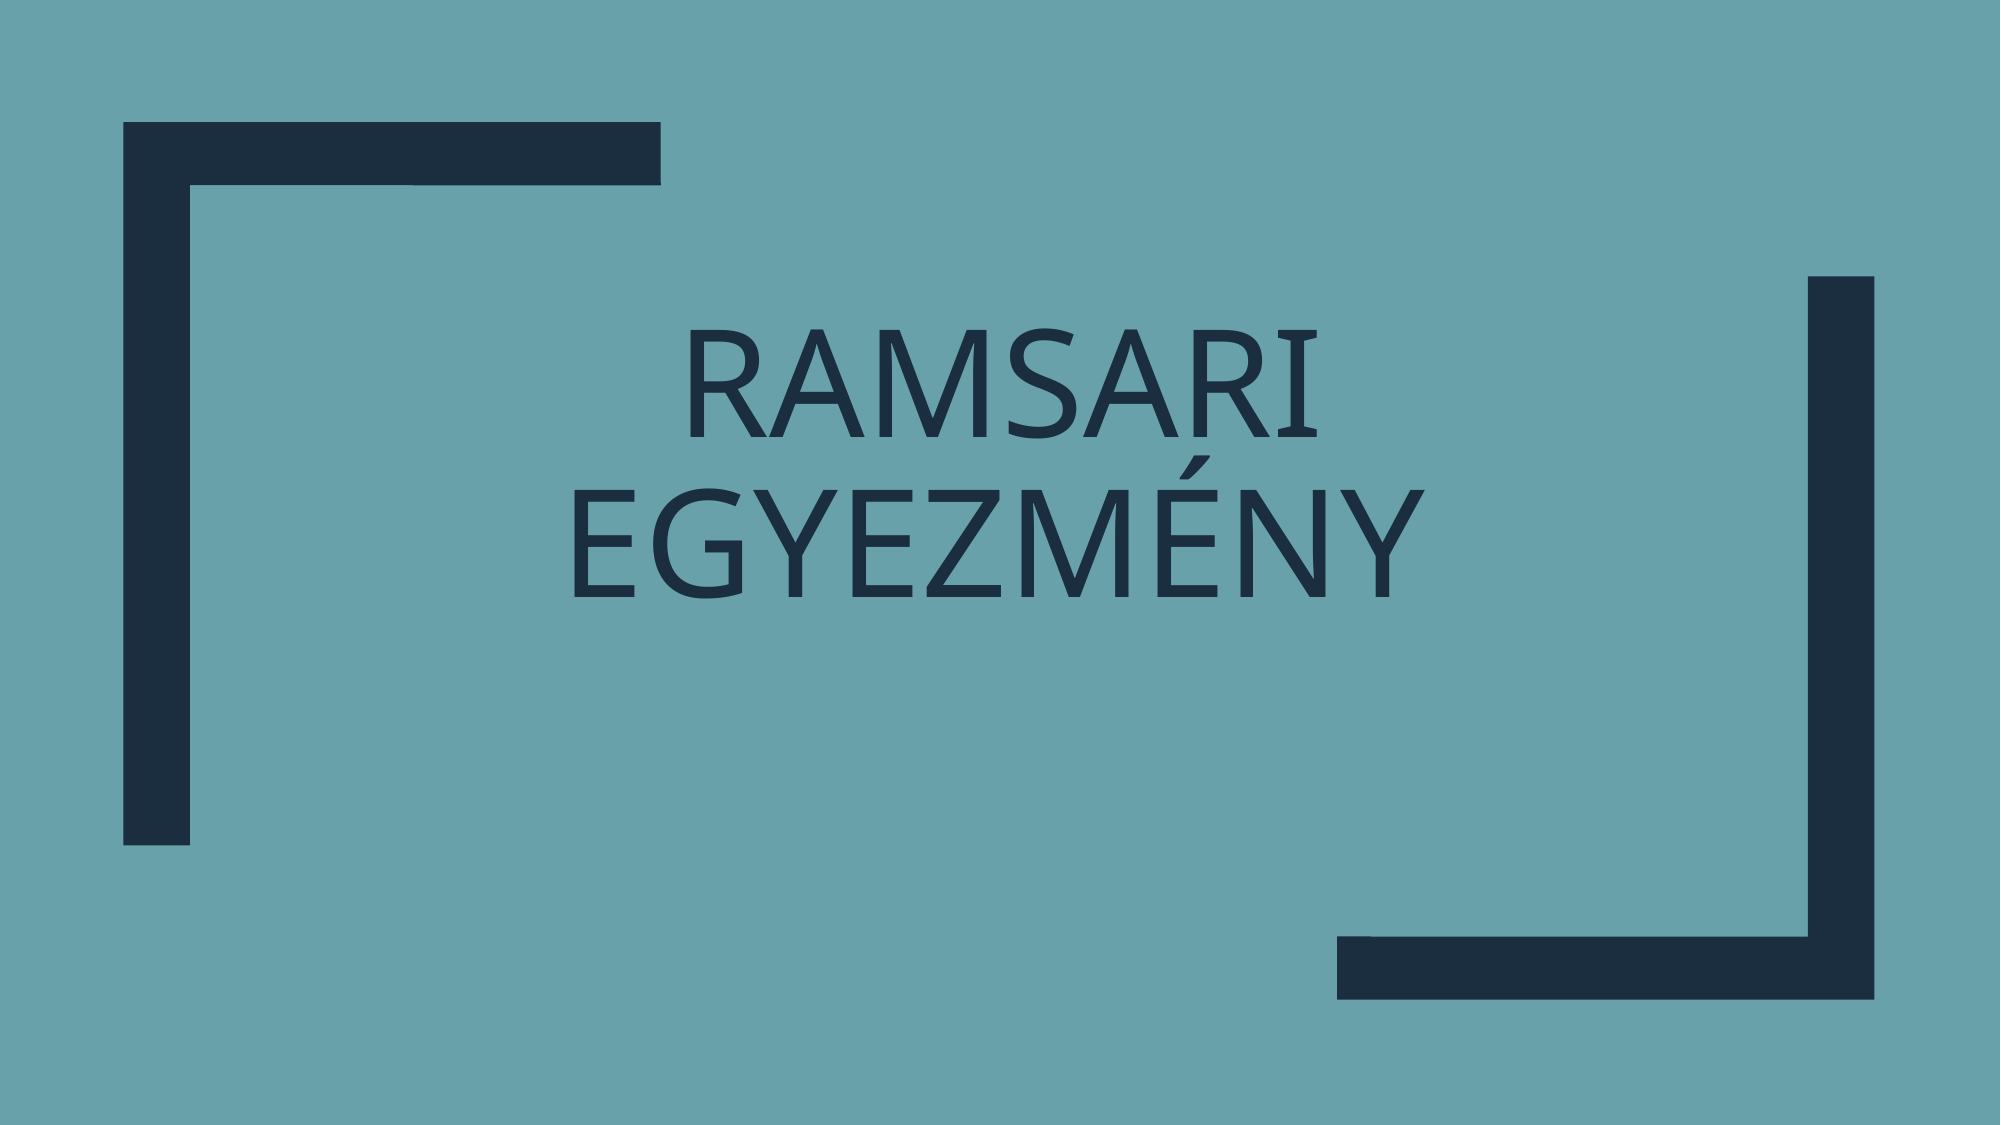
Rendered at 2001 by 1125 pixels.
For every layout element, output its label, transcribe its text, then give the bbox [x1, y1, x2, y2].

title RAMSARi EGyEZMÉNY [314, 293, 1686, 638]
